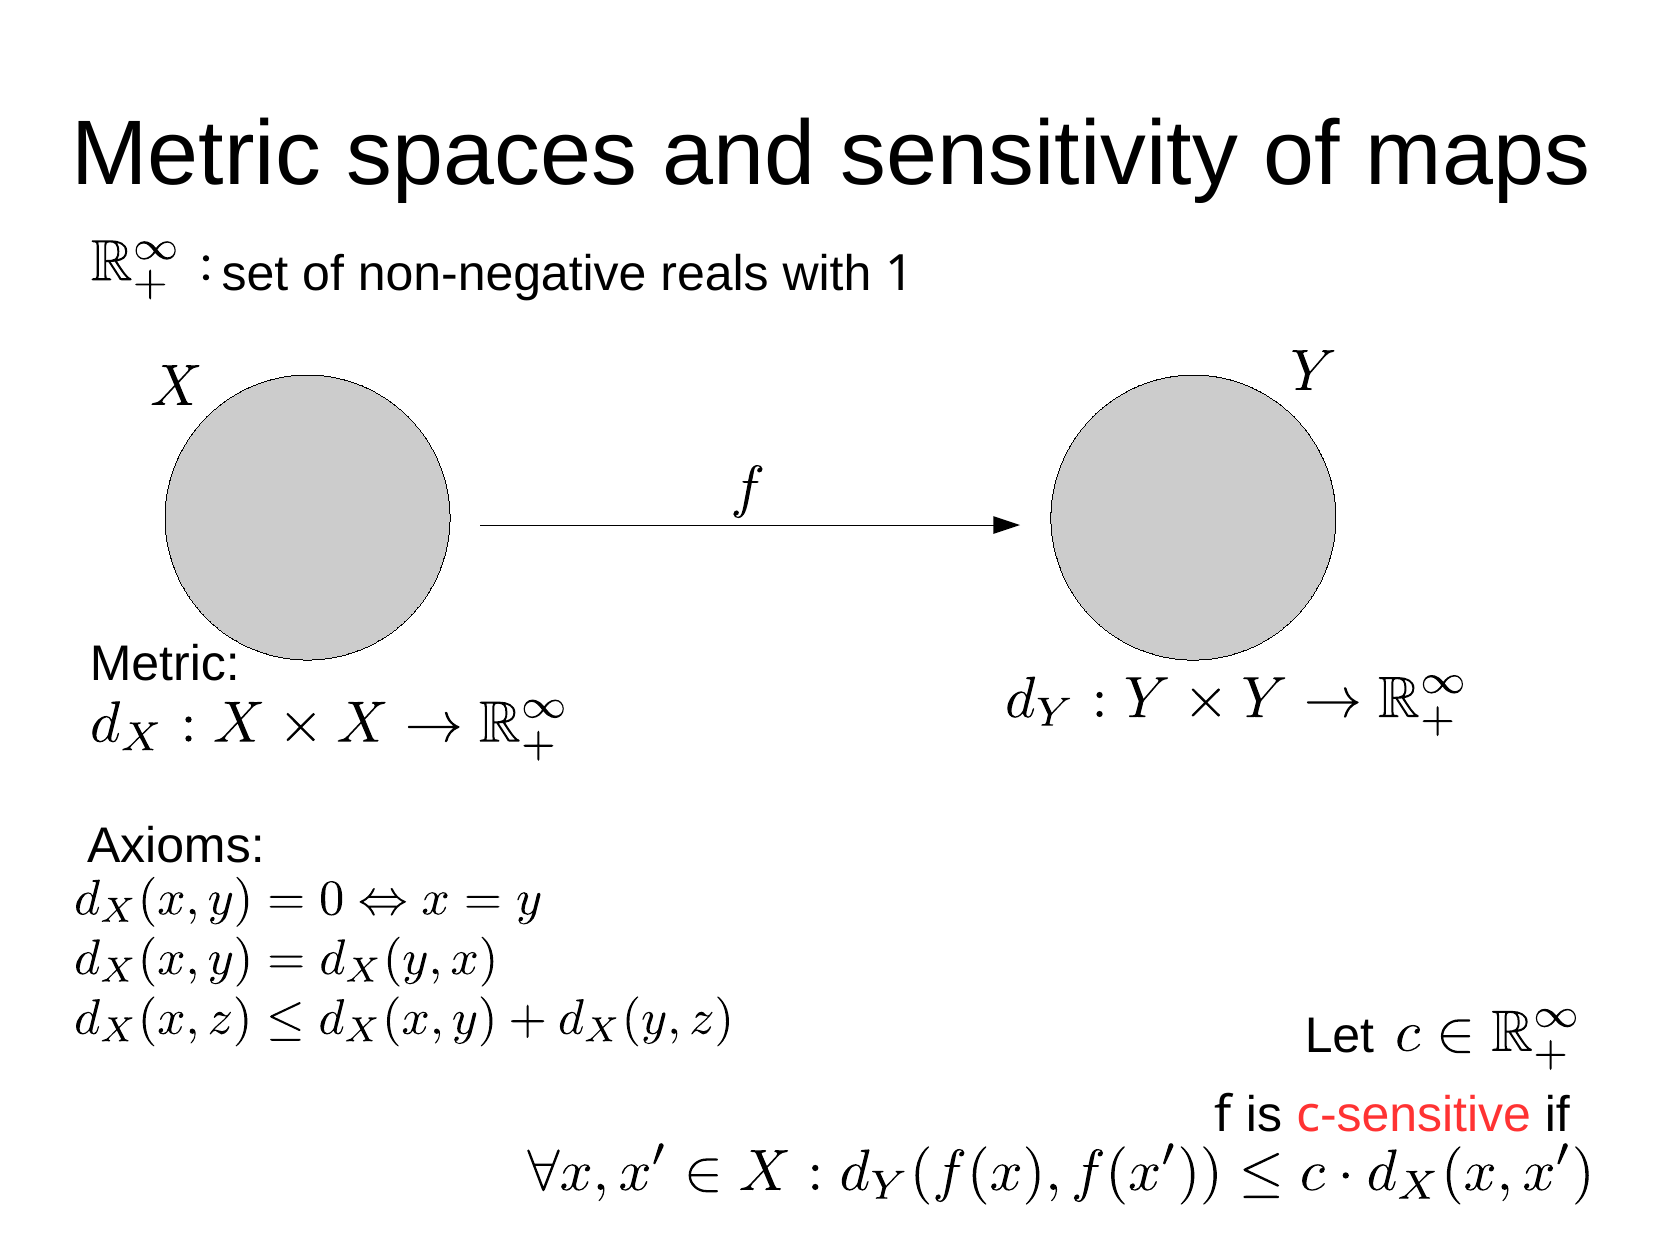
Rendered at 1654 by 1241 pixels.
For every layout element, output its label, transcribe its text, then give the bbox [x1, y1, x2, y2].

text_box Axioms: [72, 810, 283, 881]
text_box [1005, 675, 1466, 737]
title Metric spaces and sensitivity of maps [70, 49, 1594, 257]
text_box [165, 375, 451, 661]
text_box f is c-sensitive if [1200, 1070, 1591, 1143]
text_box Let [1290, 999, 1396, 1070]
text_box [90, 240, 215, 300]
text_box [1050, 375, 1336, 661]
text_box set of non-negative reals with 1 [206, 229, 972, 338]
text_box [150, 365, 203, 406]
text_box [1395, 1008, 1580, 1070]
text_box [1290, 350, 1337, 391]
text_box [89, 699, 567, 761]
text_box [527, 1143, 1595, 1205]
text_box [730, 465, 766, 519]
text_box Metric: [75, 627, 256, 698]
text_box [74, 876, 734, 1047]
